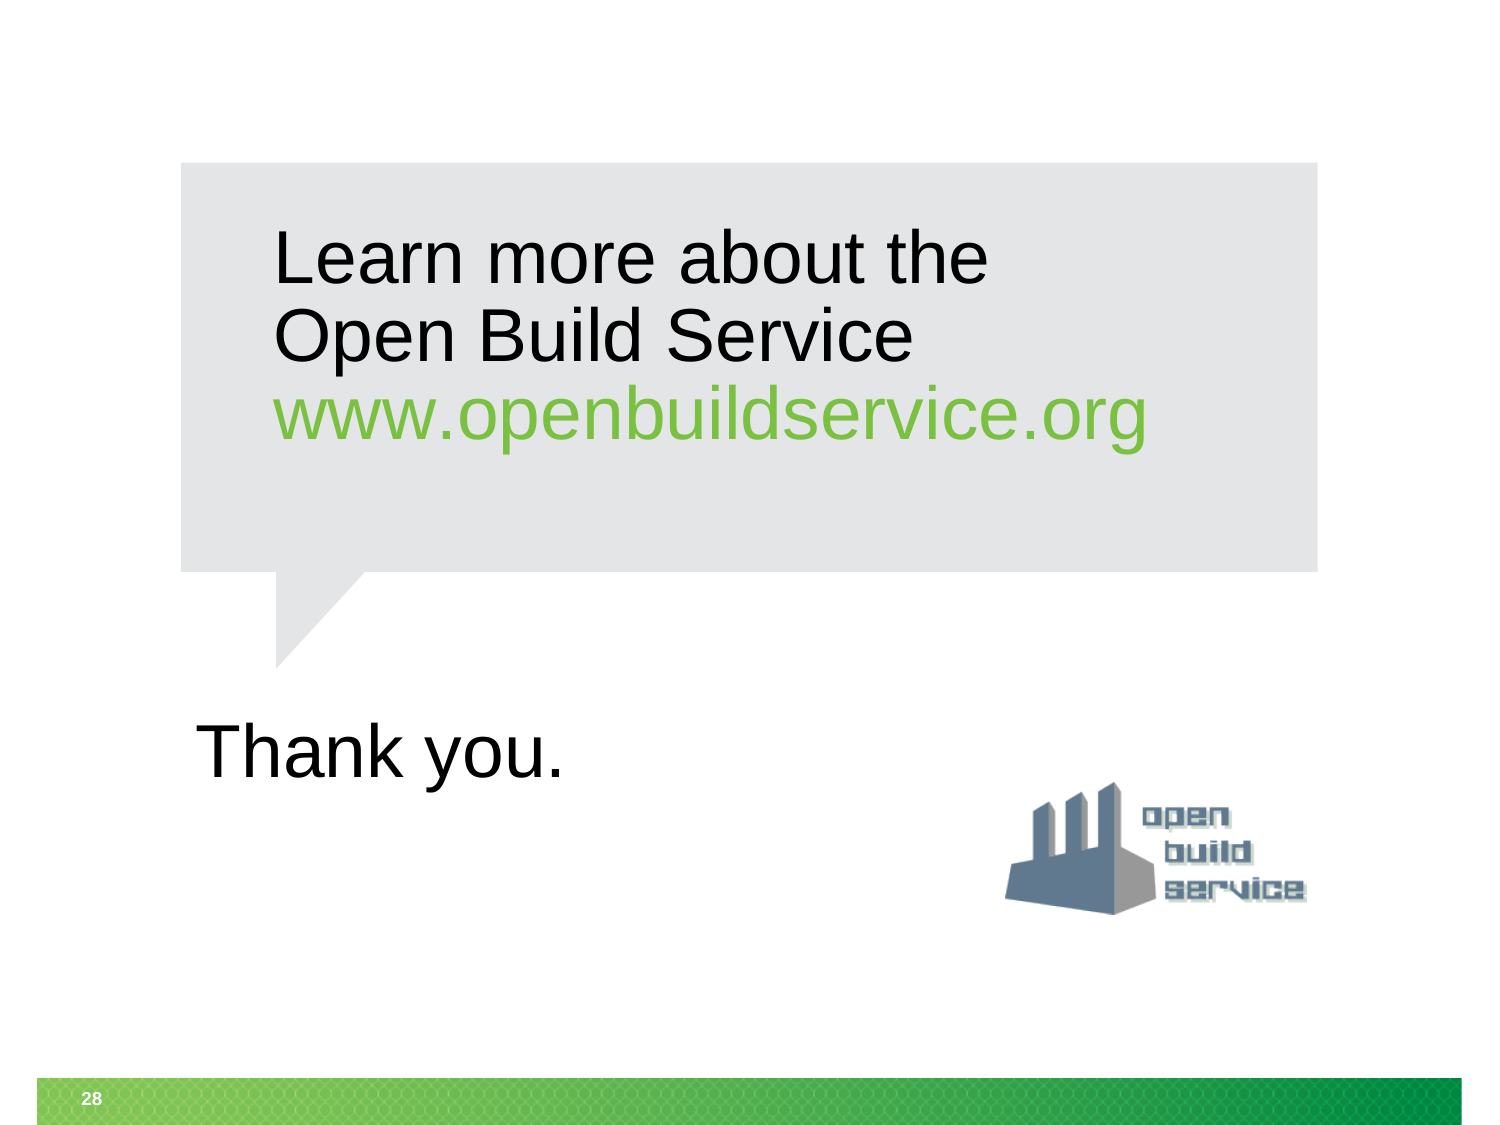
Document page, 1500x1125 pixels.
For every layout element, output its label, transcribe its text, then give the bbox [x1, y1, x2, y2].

text_box Learn more about the Open Build Service www.openbuildservice.org [259, 213, 1334, 463]
picture [37, 1078, 1462, 1125]
picture [1005, 782, 1307, 915]
